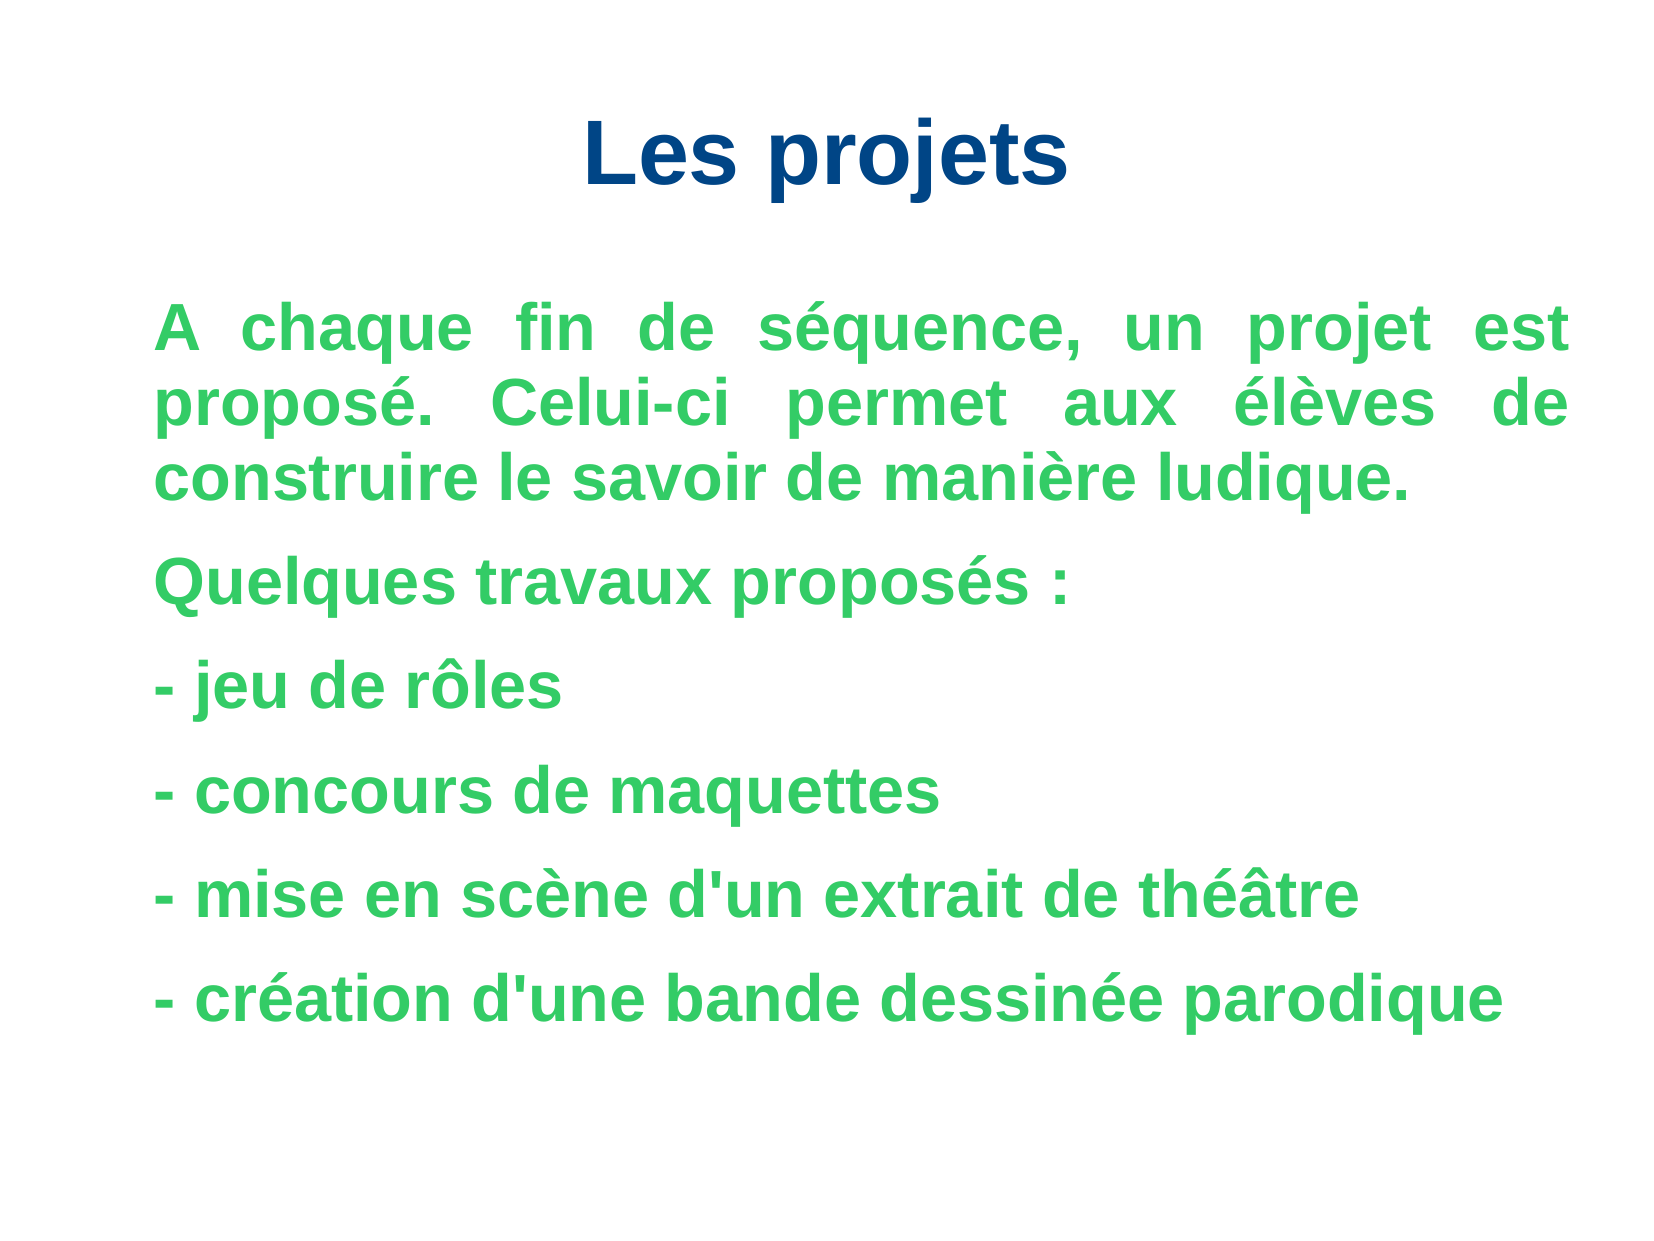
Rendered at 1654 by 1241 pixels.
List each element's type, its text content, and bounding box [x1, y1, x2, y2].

list A chaque fin de séquence, un projet est proposé. Celui-ci permet aux élèves de construire le savoir de manière ludique. Quelques travaux proposés : - jeu de rôles - concours de maquettes - mise en scène d'un extrait de théâtre - création d'une bande dessinée parodique [82, 290, 1571, 1109]
title Les projets [82, 49, 1571, 257]
